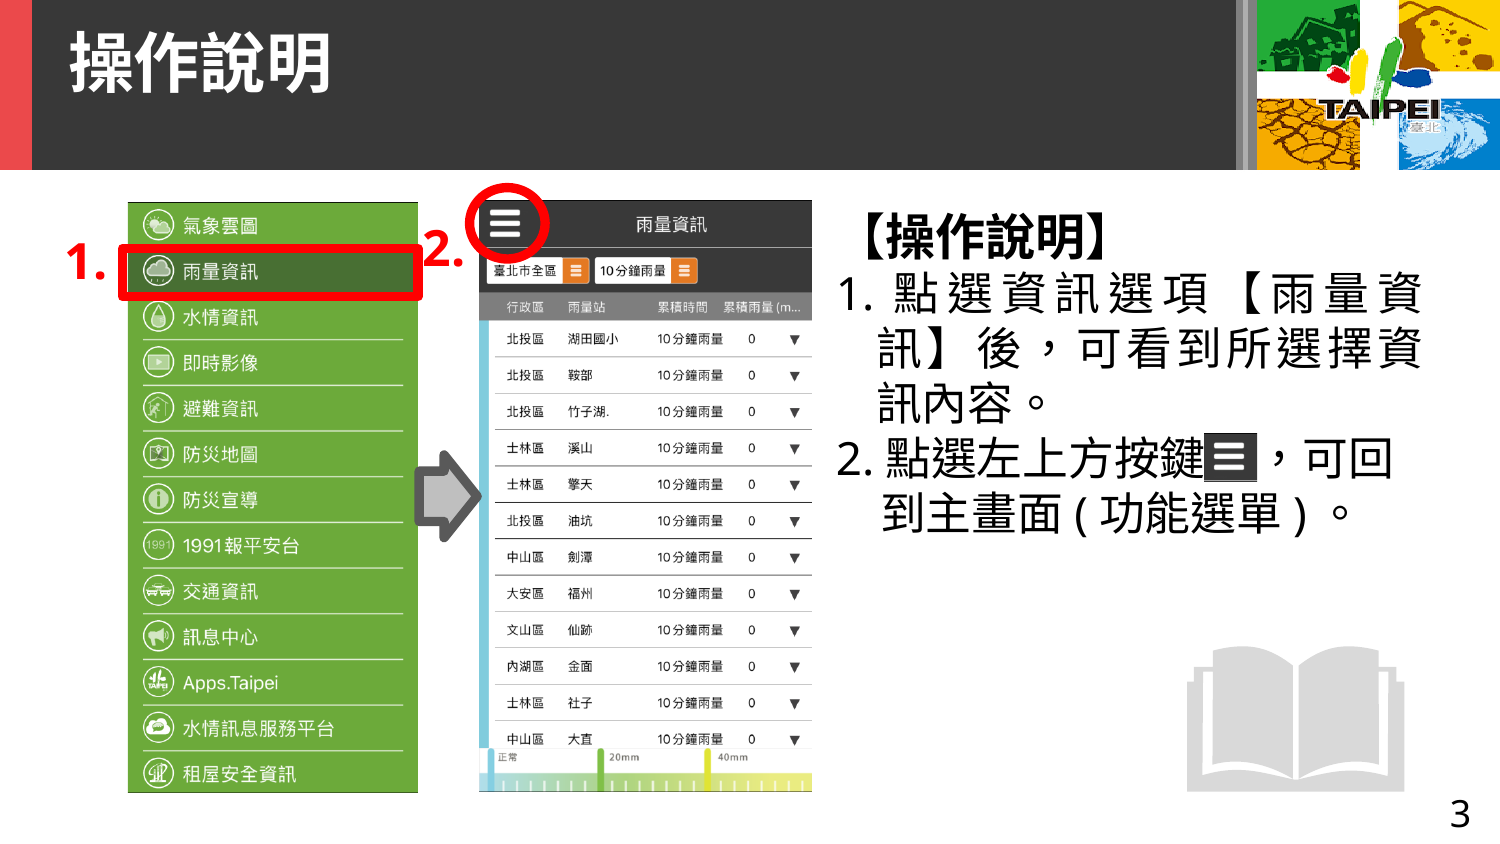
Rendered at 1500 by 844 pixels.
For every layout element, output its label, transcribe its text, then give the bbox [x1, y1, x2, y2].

text_box 3 [1435, 782, 1495, 844]
picture [127, 202, 418, 244]
text_box [1187, 646, 1405, 792]
text_box [419, 454, 478, 538]
list 操作說明 [53, 43, 1235, 139]
text_box 1. [49, 222, 122, 297]
picture [479, 201, 540, 254]
picture [479, 201, 812, 792]
picture [1204, 432, 1258, 482]
picture [127, 301, 418, 793]
text_box 【操作說明】 1.點選資訊選項【雨量資訊】後，可看到所選擇資訊內容。 2.點選左上方按鍵 ，可回到主畫面(功能選單)。 [820, 197, 1439, 551]
picture [1257, 0, 1500, 171]
text_box [868, 235, 1439, 573]
text_box 2. [407, 209, 480, 284]
picture [127, 253, 413, 292]
